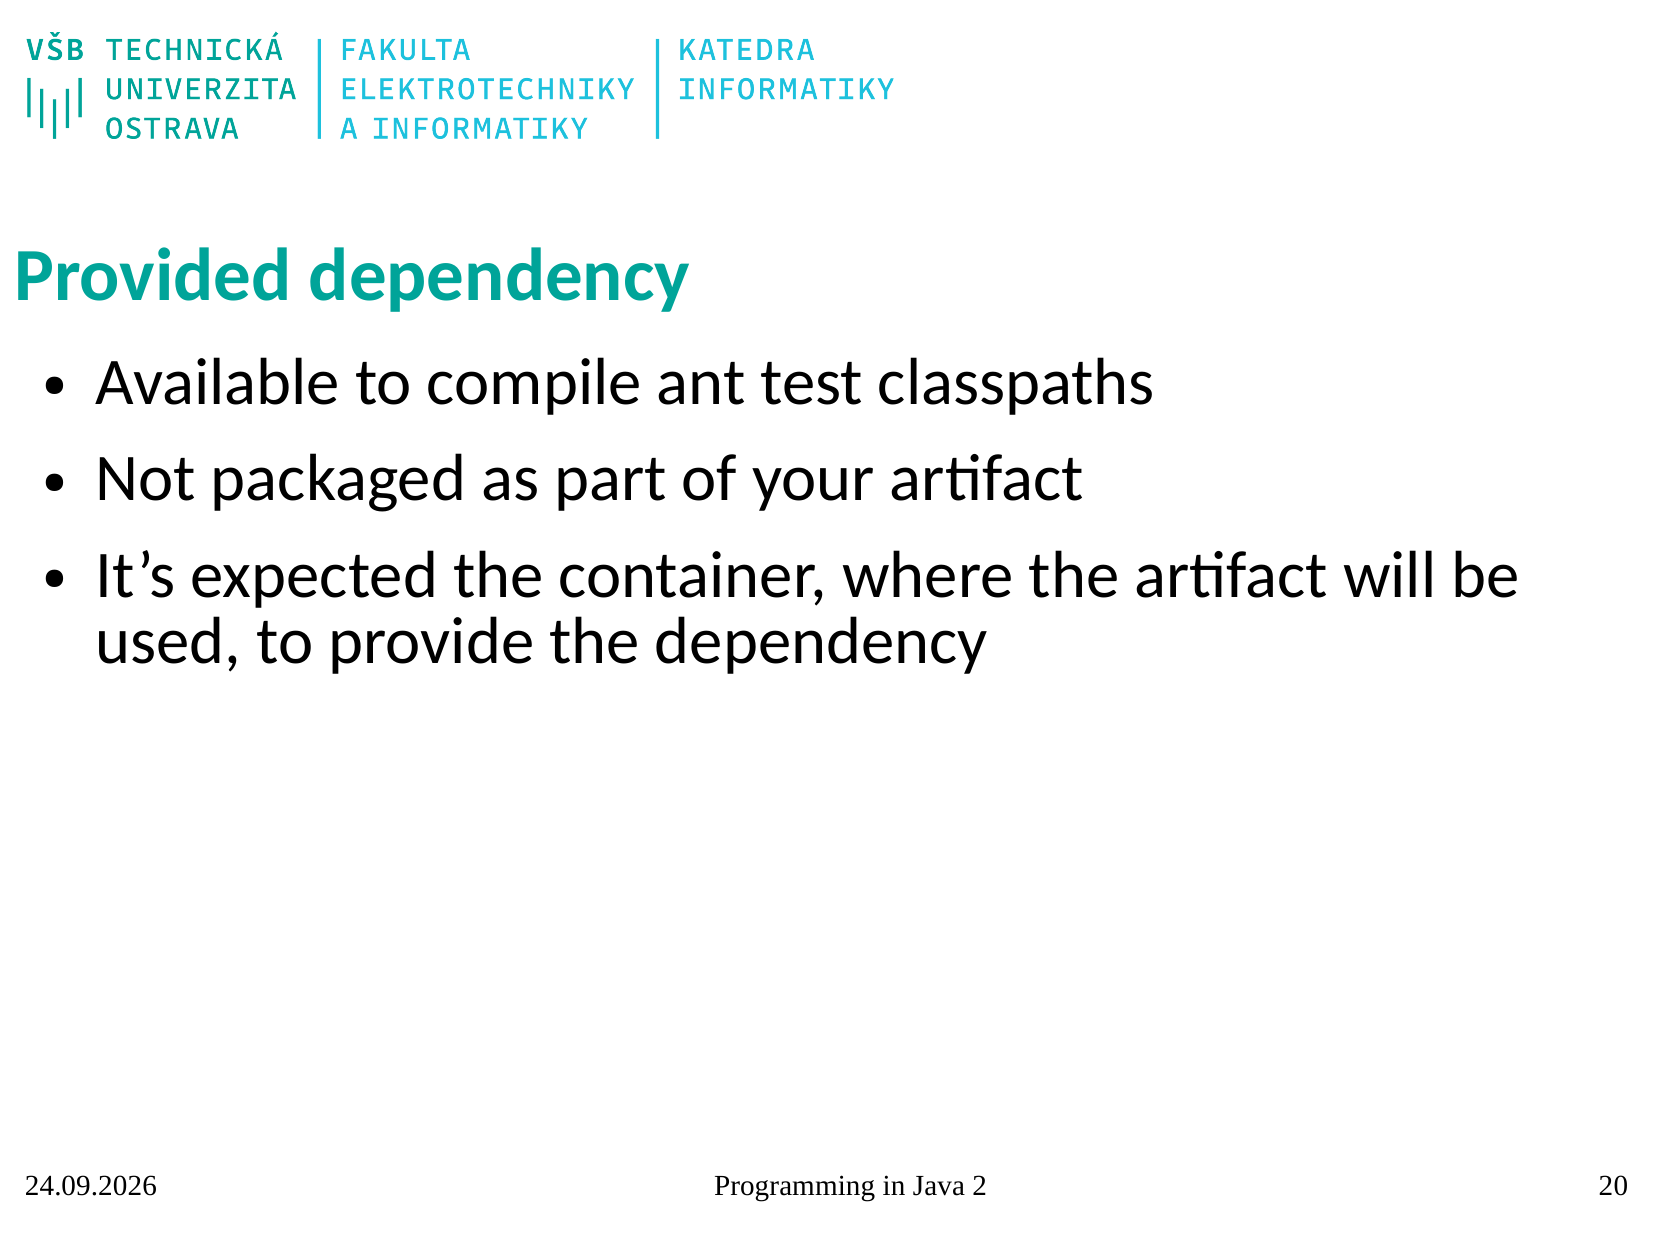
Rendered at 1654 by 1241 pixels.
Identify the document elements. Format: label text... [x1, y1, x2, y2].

picture [26, 31, 894, 139]
list Available to compile ant test classpaths Not packaged as part of your artifact It’s expected the container, where the artifact will be used, to provide the dependency [24, 354, 1629, 1146]
title Provided dependency [14, 165, 1619, 319]
